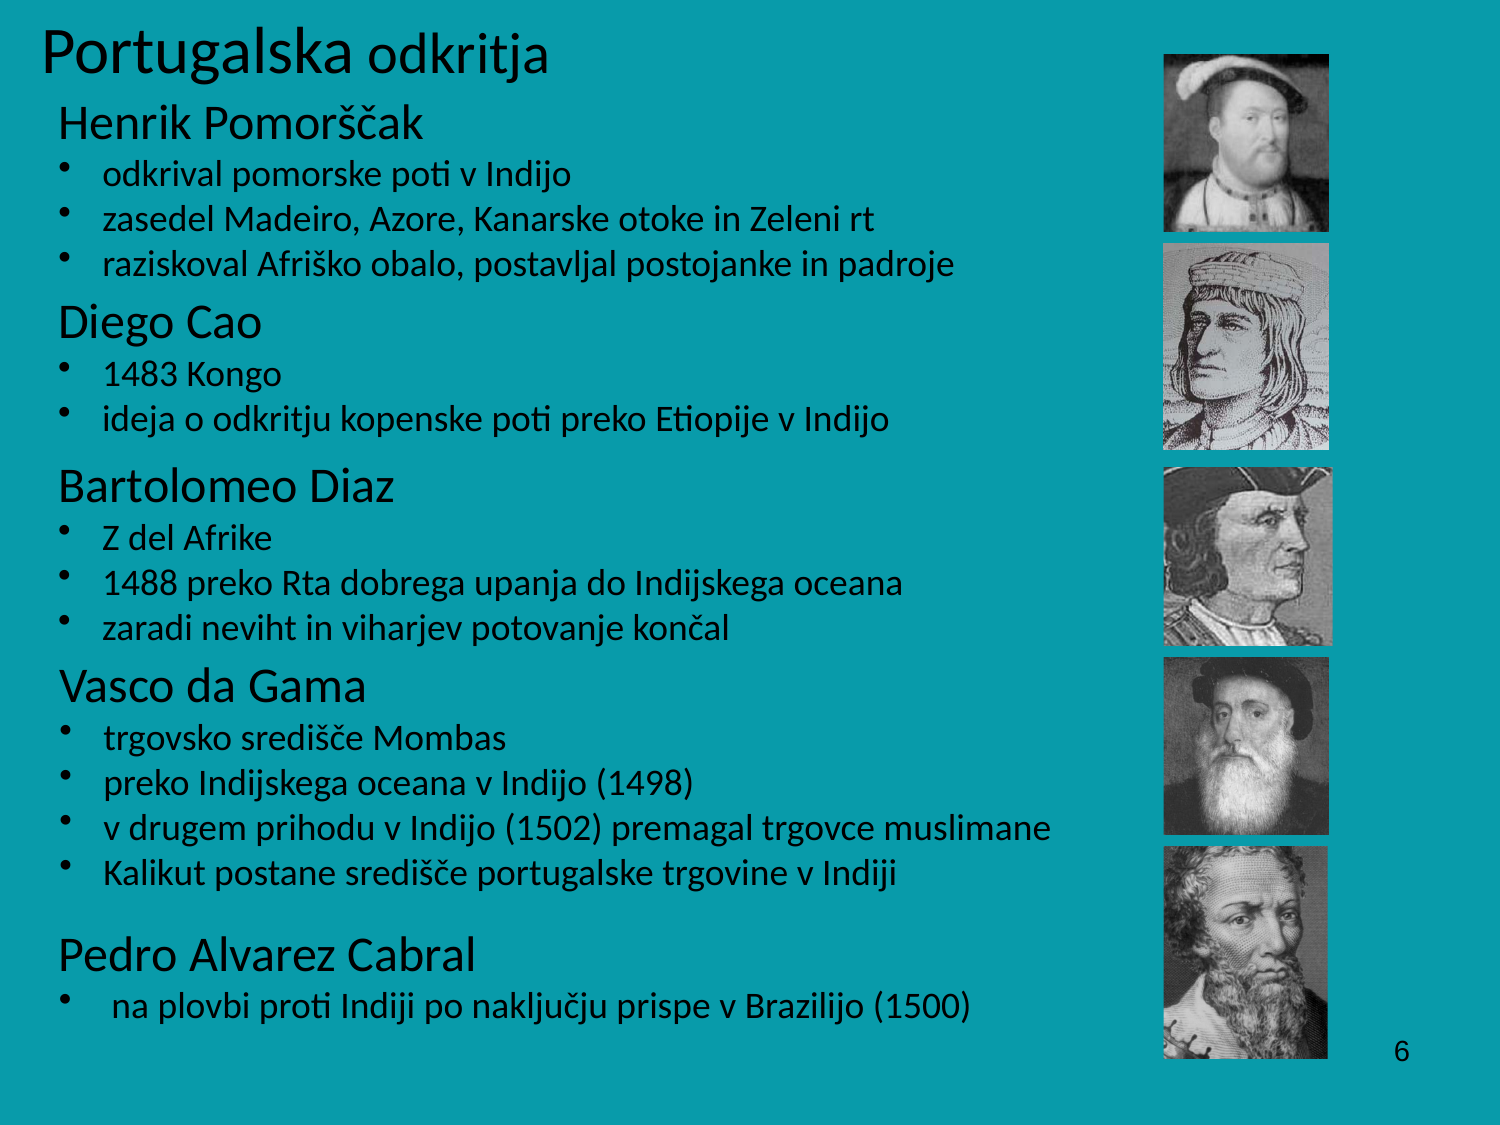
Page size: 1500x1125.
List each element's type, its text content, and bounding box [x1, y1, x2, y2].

picture [1163, 243, 1329, 450]
text_box Diego Cao 1483 Kongo ideja o odkritju kopenske poti preko Etiopije v Indijo [43, 281, 906, 445]
text_box Henrik Pomorščak odkrival pomorske poti v Indijo zasedel Madeiro, Azore, Kanarske otoke in Zeleni rt raziskoval Afriško obalo, postavljal postojanke in padroje [43, 81, 971, 292]
slide_number <number> [1074, 1024, 1425, 1103]
text_box Portugalska odkritja [26, 0, 566, 95]
picture [1163, 657, 1329, 835]
picture [1163, 54, 1329, 232]
picture [1163, 846, 1328, 1059]
picture [1163, 467, 1333, 646]
text_box Pedro Alvarez Cabral na plovbi proti Indiji po naključju prispe v Brazilijo (1500) [44, 913, 988, 1034]
text_box Vasco da Gama trgovsko središče Mombas preko Indijskega oceana v Indijo (1498) v drugem prihodu v Indijo (1502) premagal trgovce muslimane Kalikut postane središče portugalske trgovine v Indiji [44, 645, 1068, 900]
text_box Bartolomeo Diaz Z del Afrike 1488 preko Rta dobrega upanja do Indijskega oceana zaradi neviht in viharjev potovanje končal [43, 445, 920, 656]
